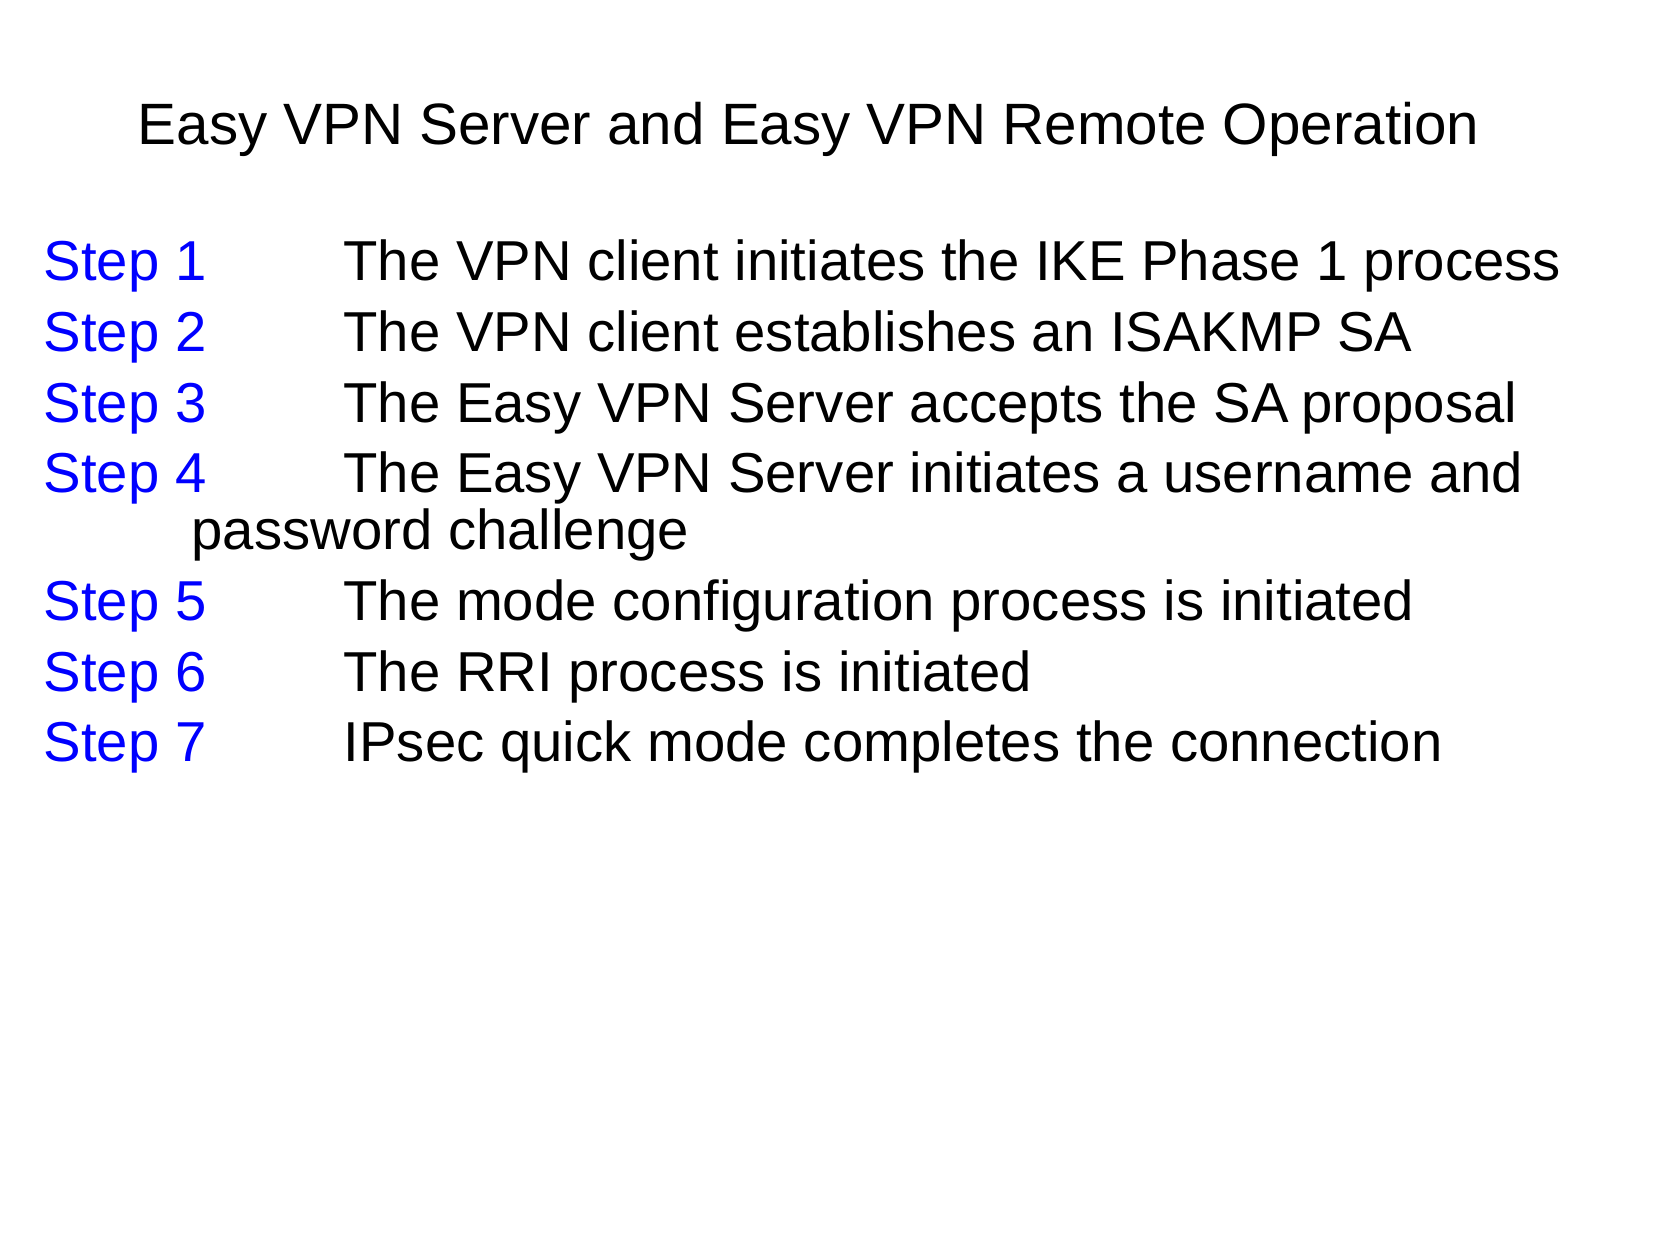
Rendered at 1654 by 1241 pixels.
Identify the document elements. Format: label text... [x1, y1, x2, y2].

title Easy VPN Server and Easy VPN Remote Operation [65, 21, 1554, 227]
list Step 1 The VPN client initiates the IKE Phase 1 process Step 2 The VPN client establishes an ISAKMP SA Step 3 The Easy VPN Server accepts the SA proposal Step 4 The Easy VPN Server initiates a username and password challenge Step 5 The mode configuration process is initiated Step 6 The RRI process is initiated Step 7 IPsec quick mode completes the connection [28, 227, 1628, 1172]
